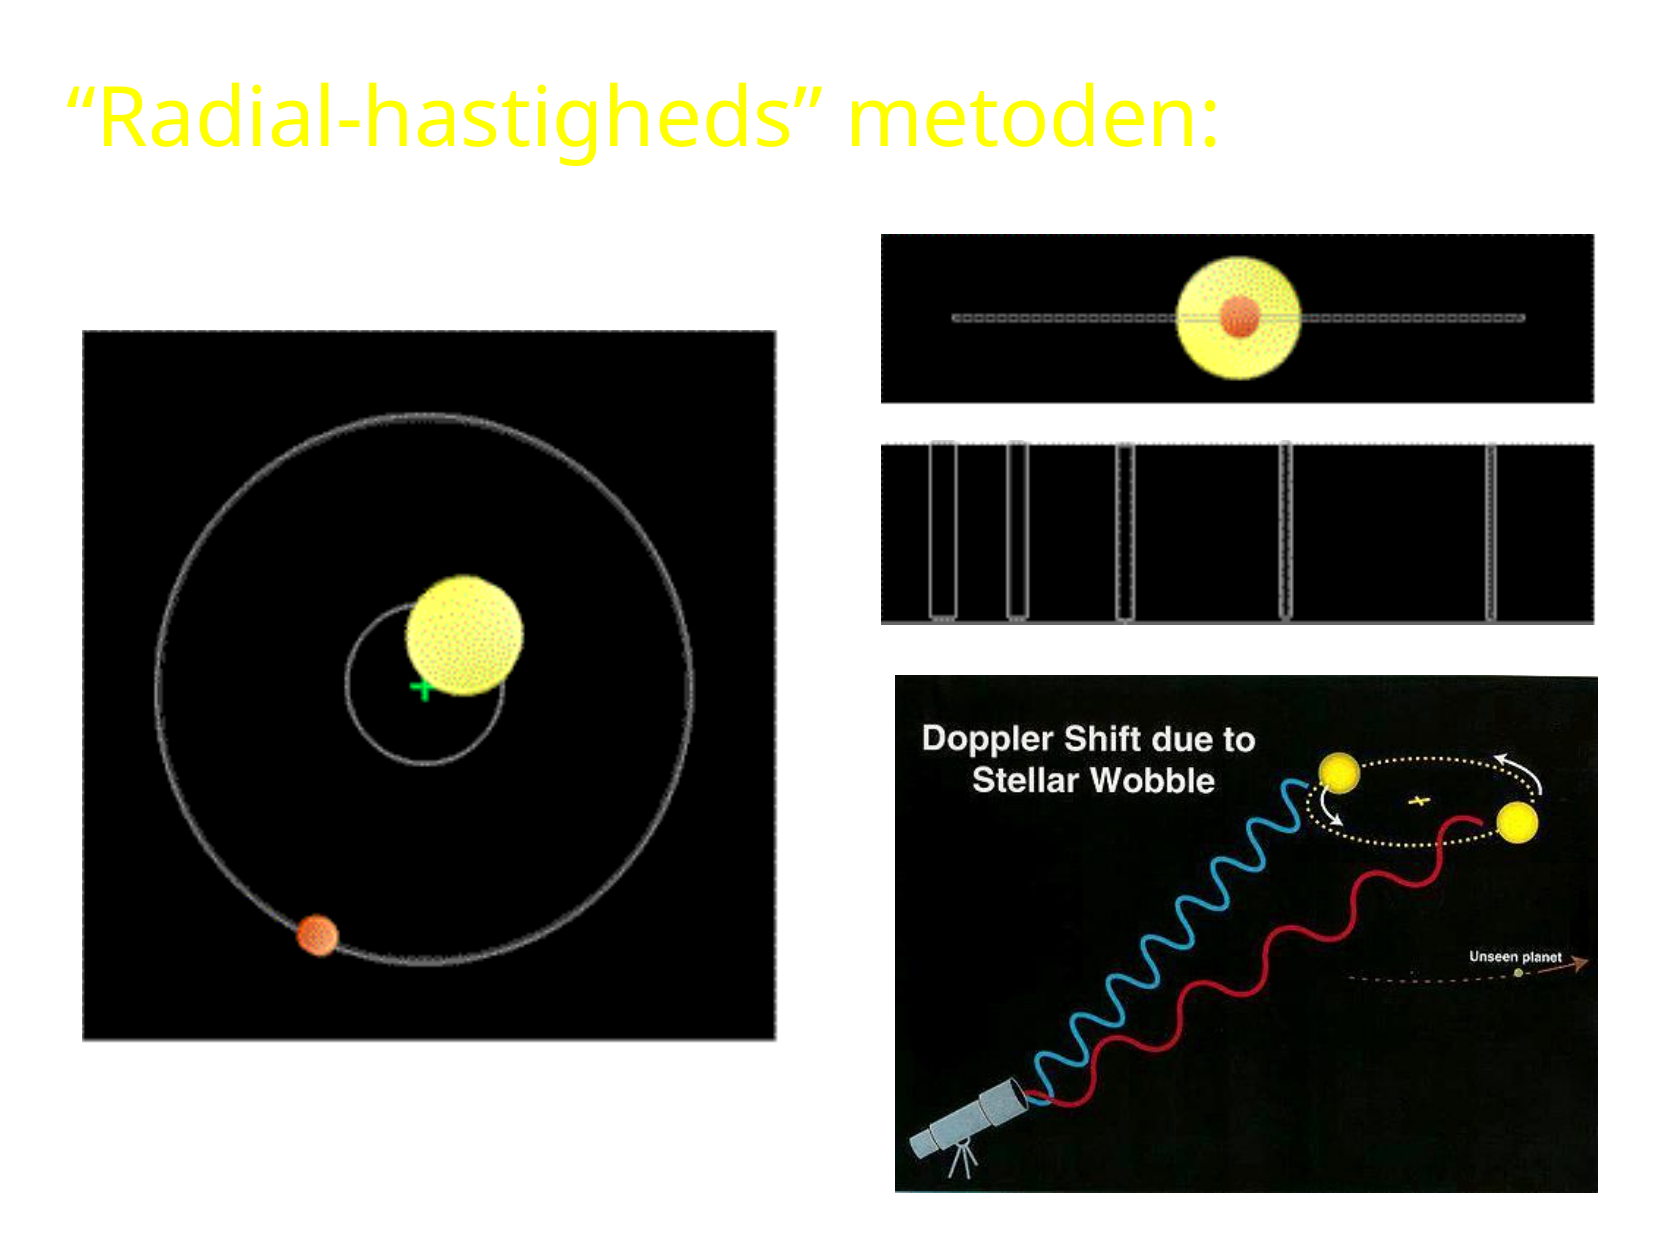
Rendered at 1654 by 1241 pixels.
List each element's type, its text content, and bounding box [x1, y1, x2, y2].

text_box “Radial-hastigheds” metoden: [52, 55, 1339, 168]
picture [895, 675, 1598, 1193]
picture [881, 234, 1598, 407]
picture [881, 440, 1598, 625]
picture [82, 330, 783, 1048]
